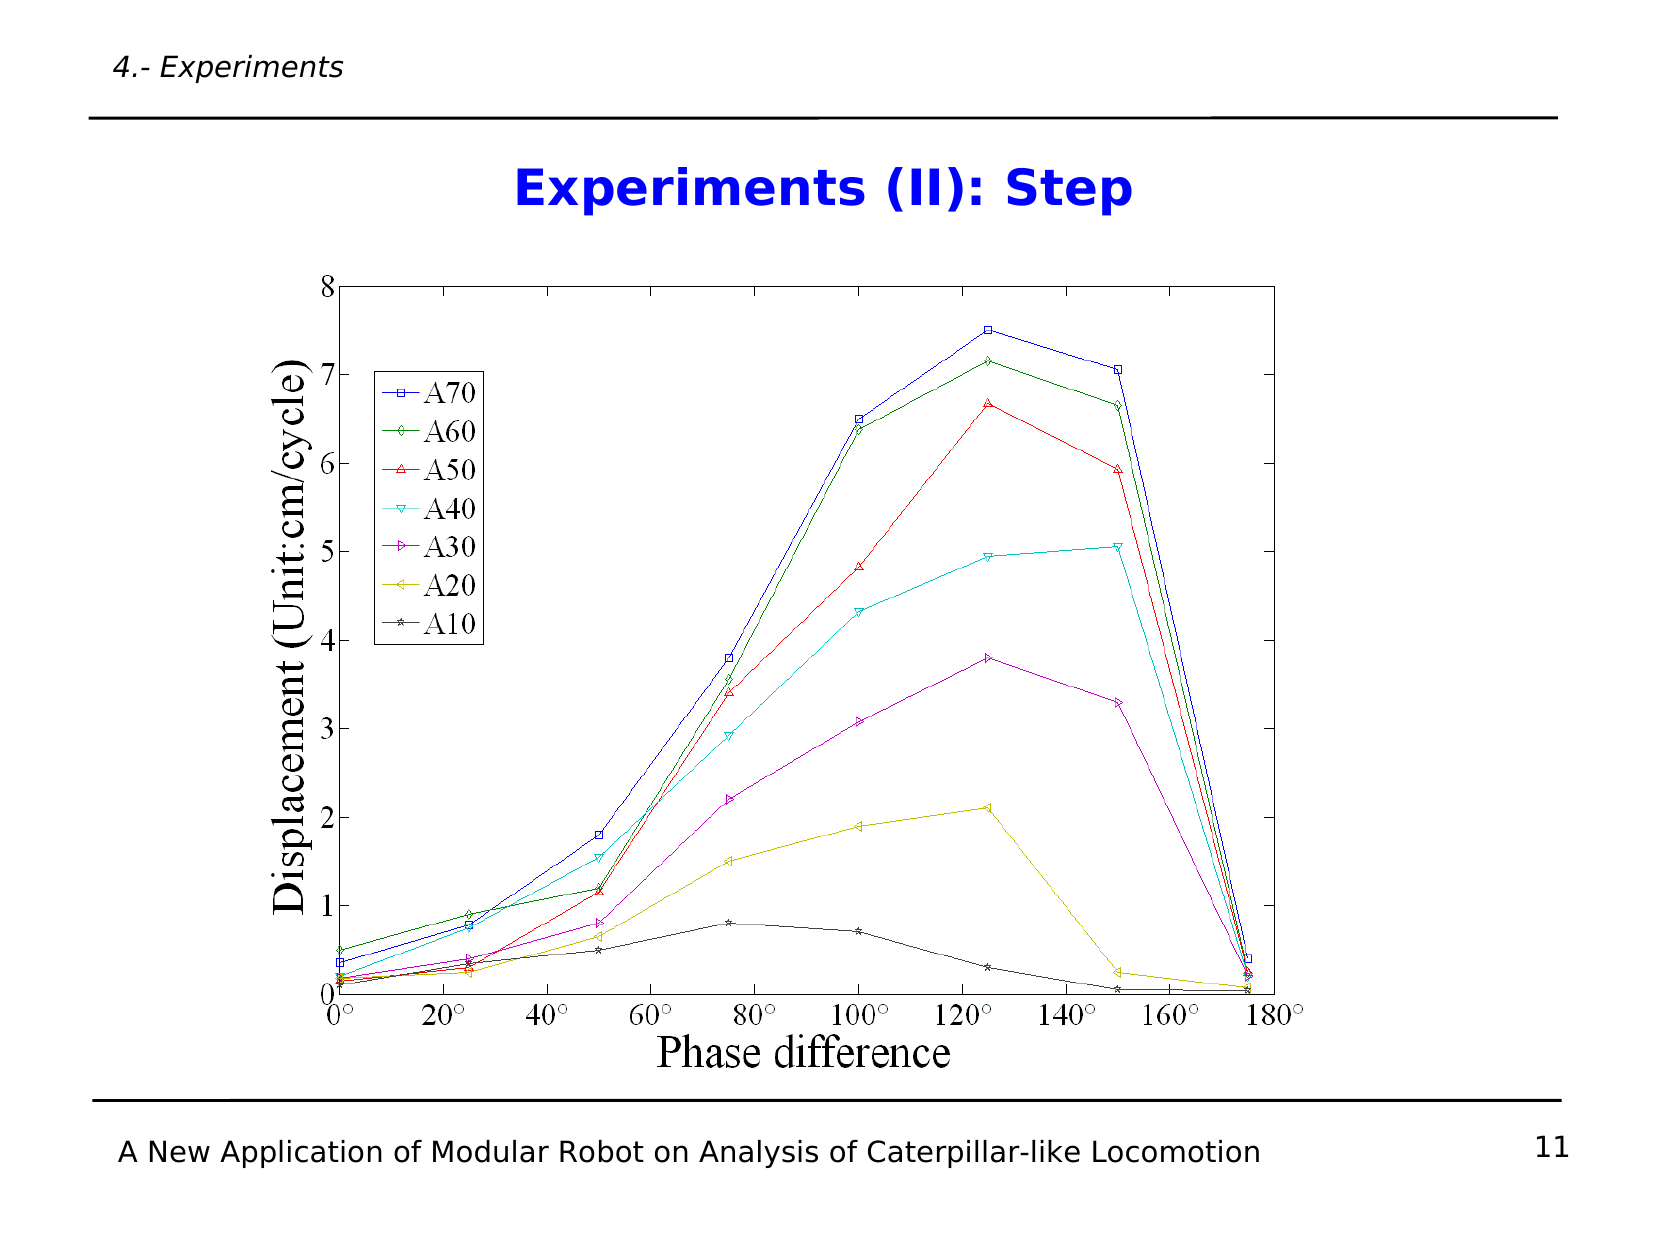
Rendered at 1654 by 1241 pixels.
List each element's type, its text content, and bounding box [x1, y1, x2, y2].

text_box 4.- Experiments [97, 42, 360, 93]
picture [258, 271, 1310, 1074]
text_box Experiments (II): Step [499, 151, 1150, 225]
text_box A New Application of Modular Robot on Analysis of Caterpillar-like Locomotion [103, 1127, 1278, 1177]
